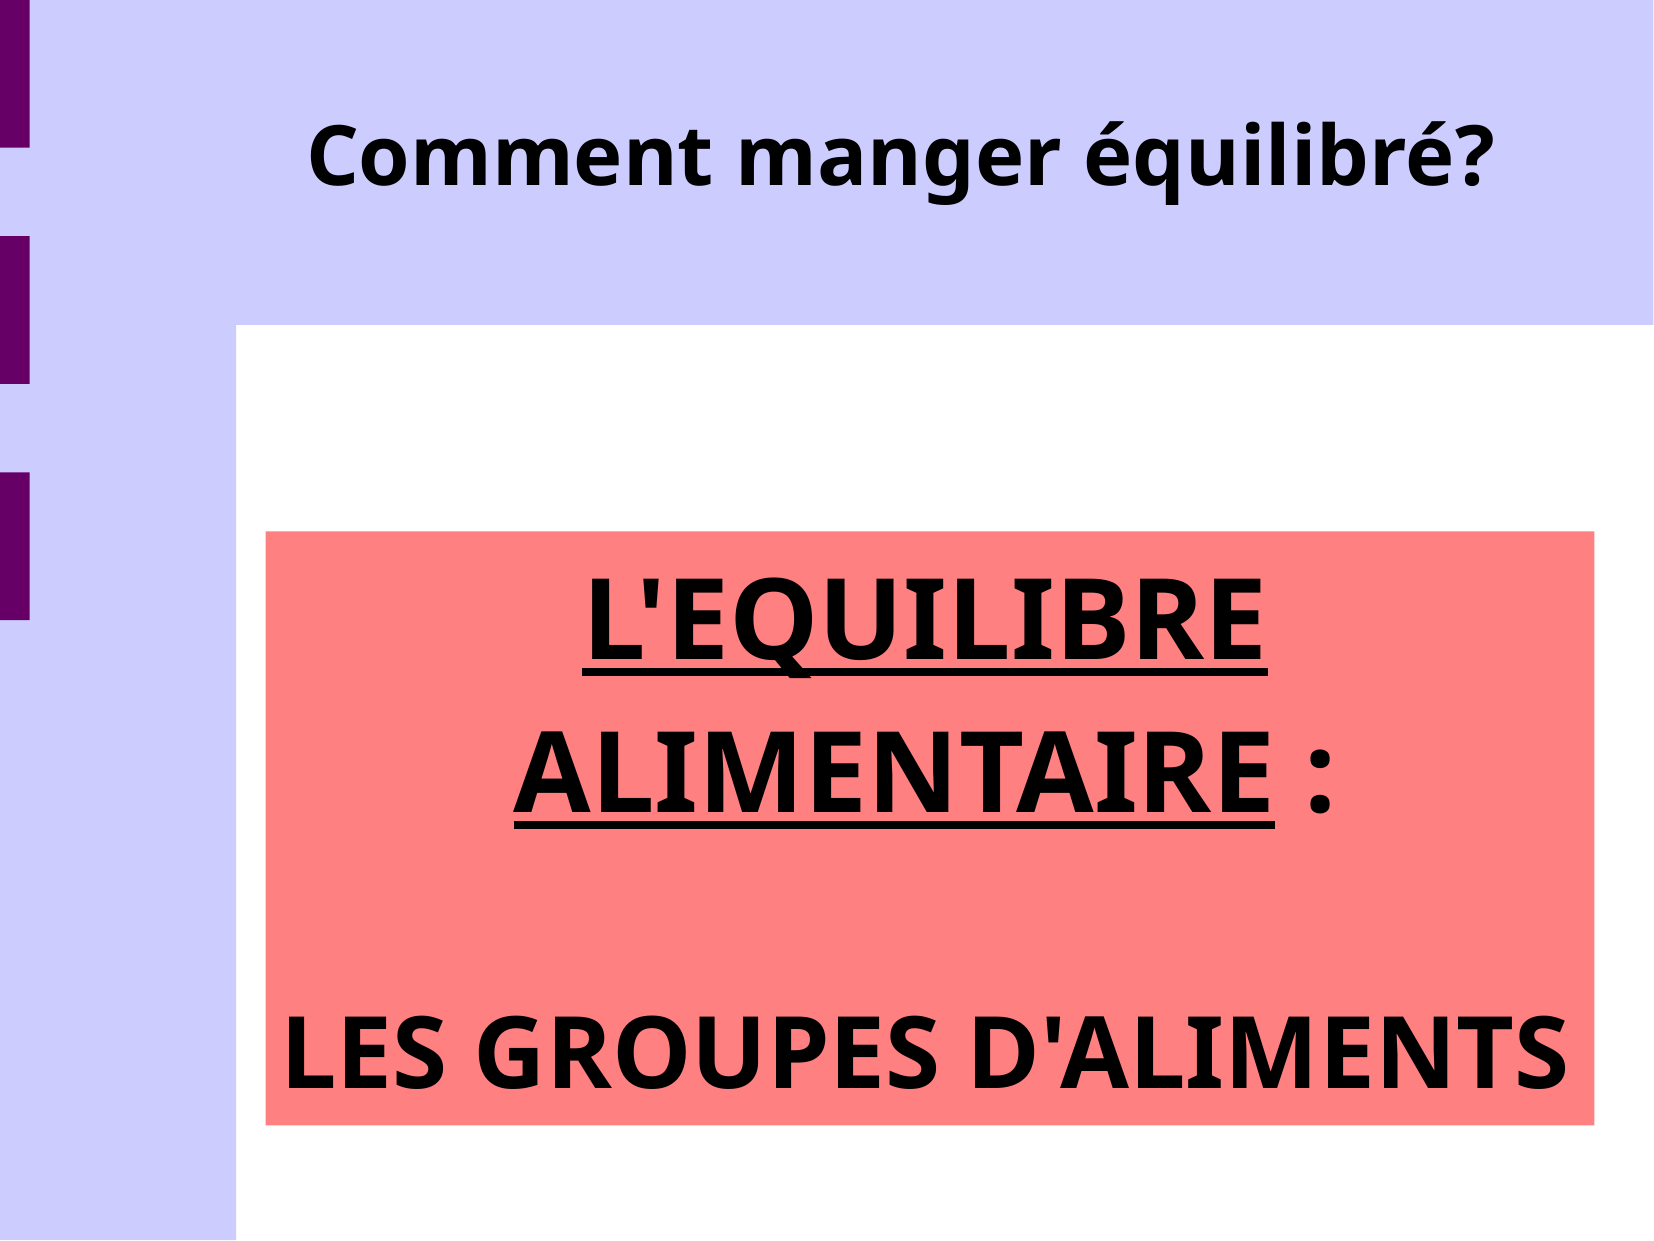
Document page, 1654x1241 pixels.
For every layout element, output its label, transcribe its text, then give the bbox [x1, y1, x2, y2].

text_box [0, 0, 1654, 1241]
text_box Comment manger équilibré? [291, 88, 1418, 220]
text_box L'EQUILIBRE ALIMENTAIRE : LES GROUPES D'ALIMENTS [265, 531, 1595, 945]
